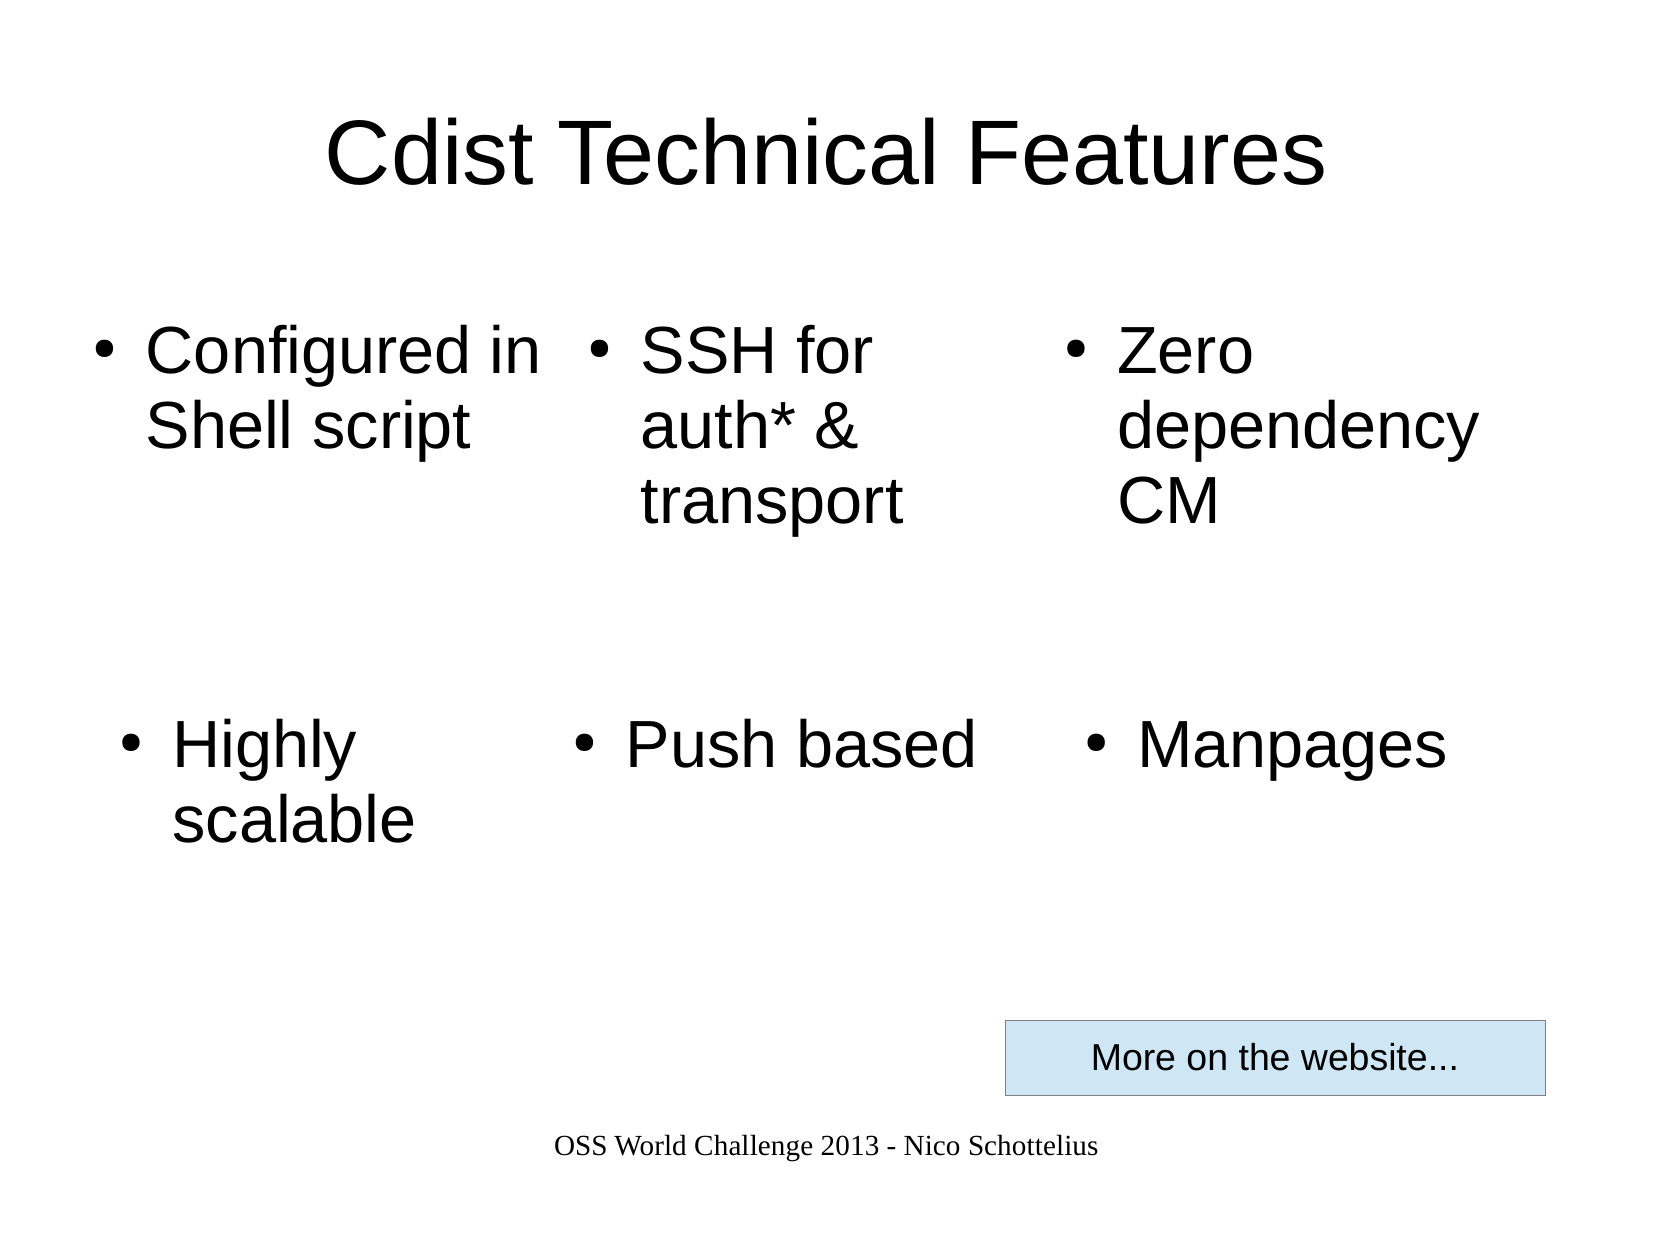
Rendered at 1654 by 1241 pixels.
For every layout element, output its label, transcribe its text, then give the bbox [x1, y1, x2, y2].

title Cdist Technical Features [82, 49, 1571, 257]
list Configured in Shell script [75, 313, 544, 657]
list SSH for auth* & transport [570, 313, 1039, 657]
list Zero dependency CM [1046, 313, 1516, 657]
text_box More on the website... [1005, 1020, 1546, 1096]
list Push based [571, 706, 1024, 1051]
list Manpages [1066, 706, 1536, 1020]
list Highly scalable [101, 706, 571, 1051]
